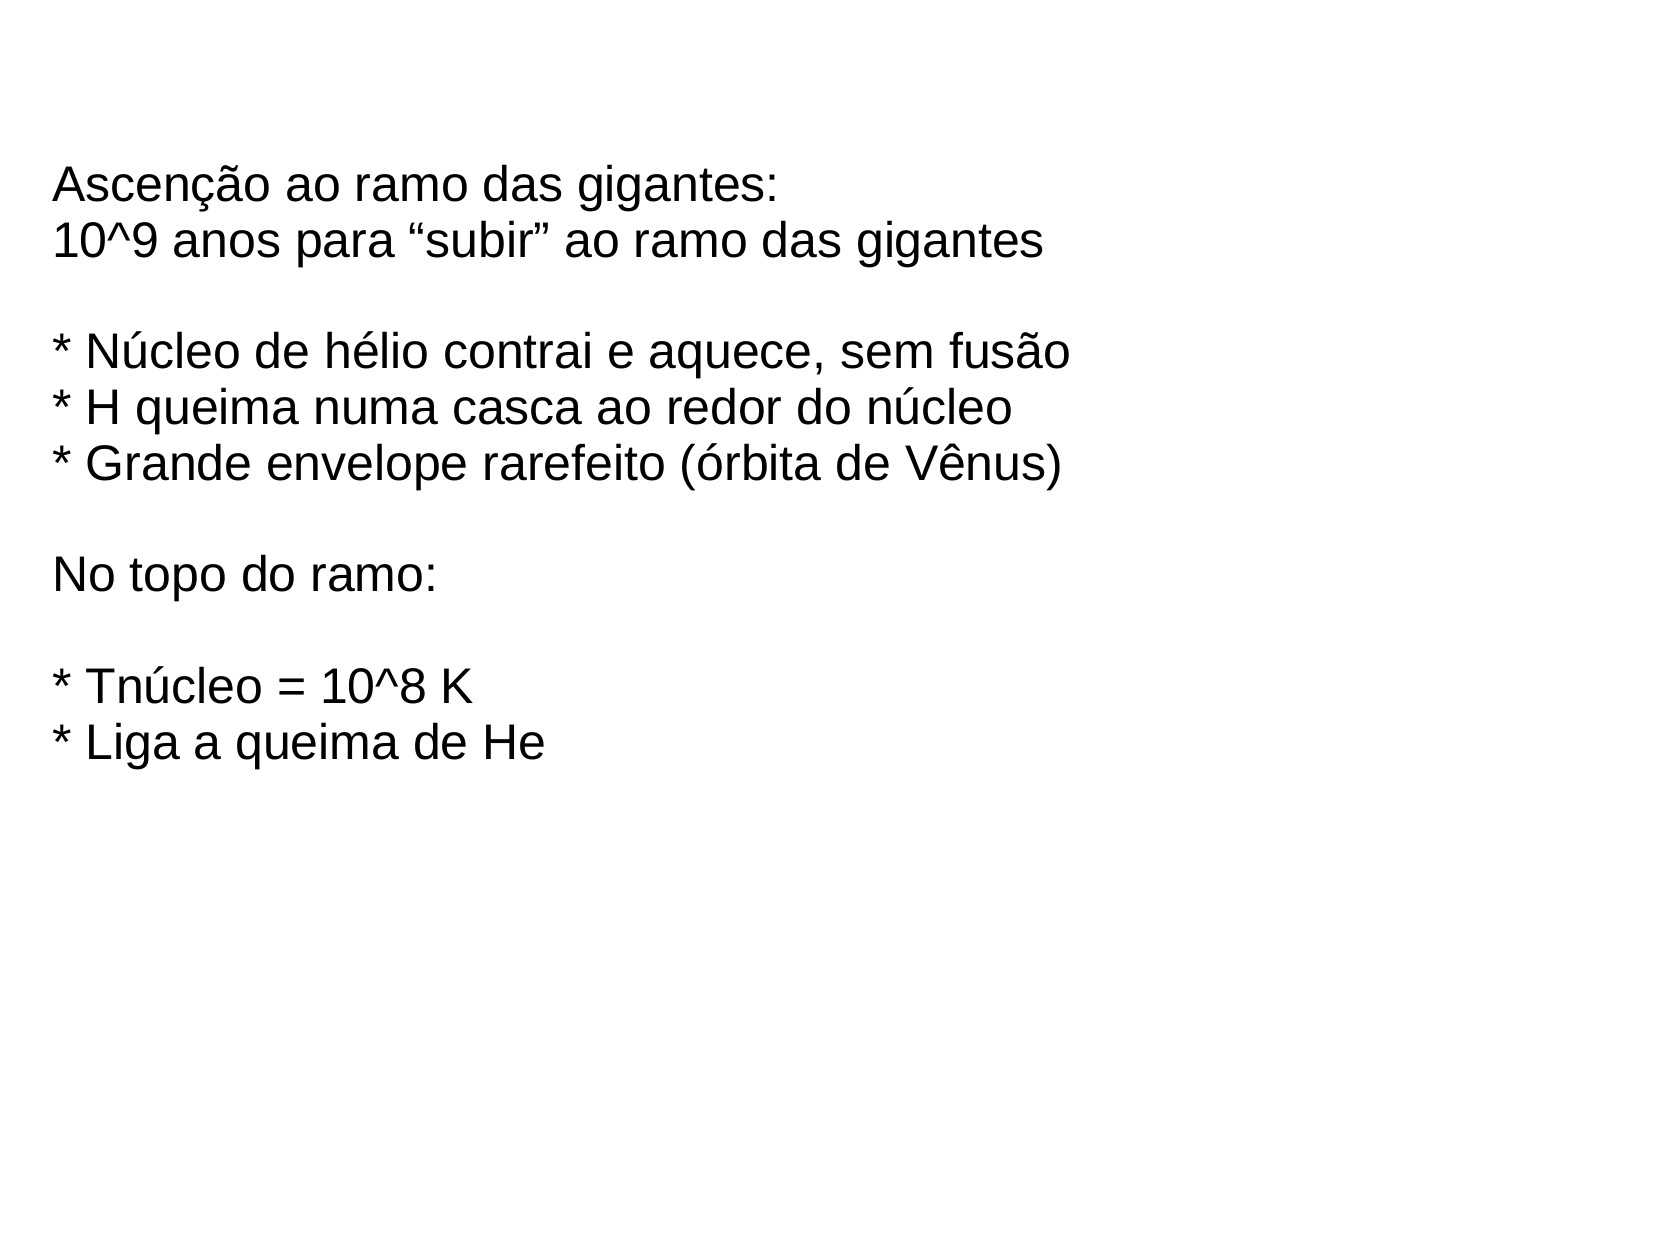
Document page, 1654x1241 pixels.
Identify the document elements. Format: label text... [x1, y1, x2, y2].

text_box Ascenção ao ramo das gigantes: 10^9 anos para “subir” ao ramo das gigantes * Núcleo de hélio contrai e aquece, sem fusão * H queima numa casca ao redor do núcleo * Grande envelope rarefeito (órbita de Vênus) No topo do ramo: * Tnúcleo = 10^8 K * Liga a queima de He [37, 37, 1538, 778]
